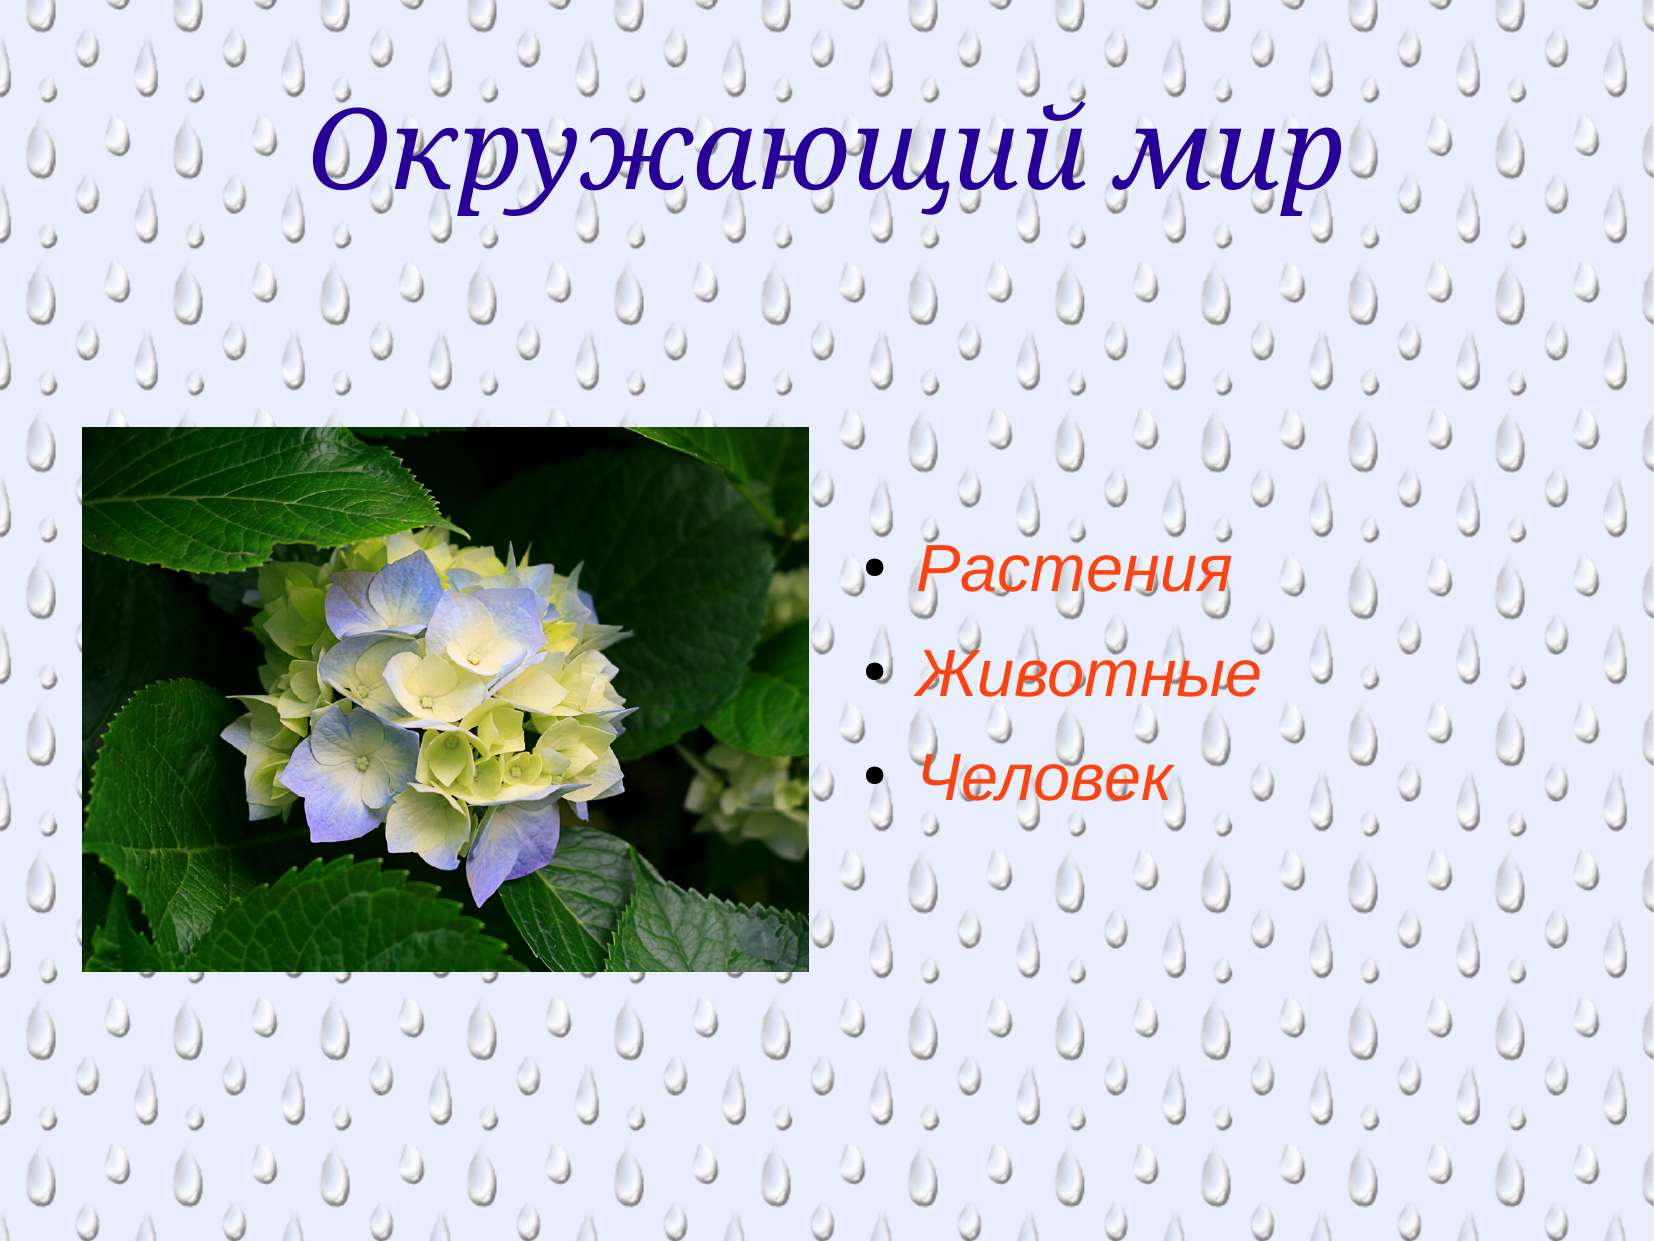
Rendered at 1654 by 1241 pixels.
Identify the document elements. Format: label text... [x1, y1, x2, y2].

title Окружающий мир [82, 56, 1571, 250]
list Растения Животные Человек [845, 531, 1572, 945]
picture [0, 0, 1654, 1241]
